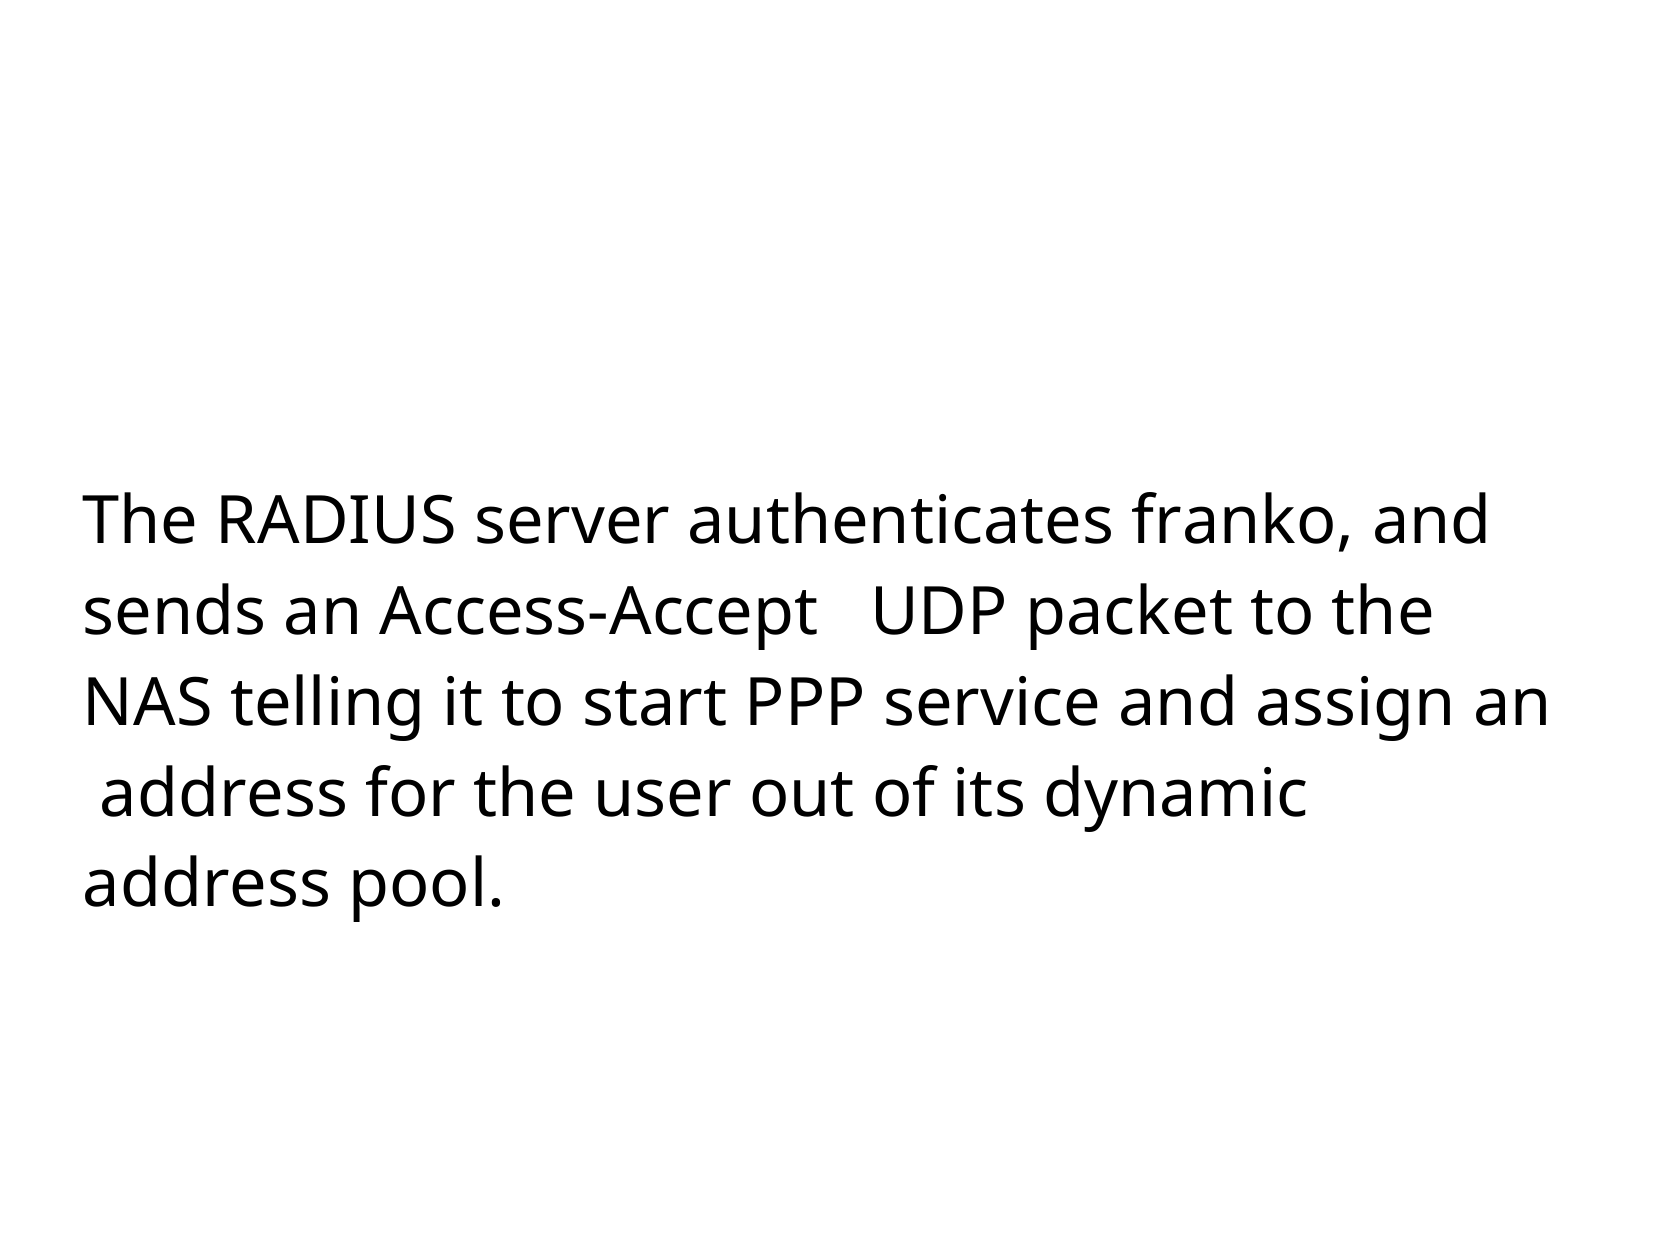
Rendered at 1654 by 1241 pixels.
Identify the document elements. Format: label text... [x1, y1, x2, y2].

subtitle The RADIUS server authenticates franko, and sends an Access-Accept UDP packet to the NAS telling it to start PPP service and assign an address for the user out of its dynamic address pool. [82, 297, 1571, 1102]
